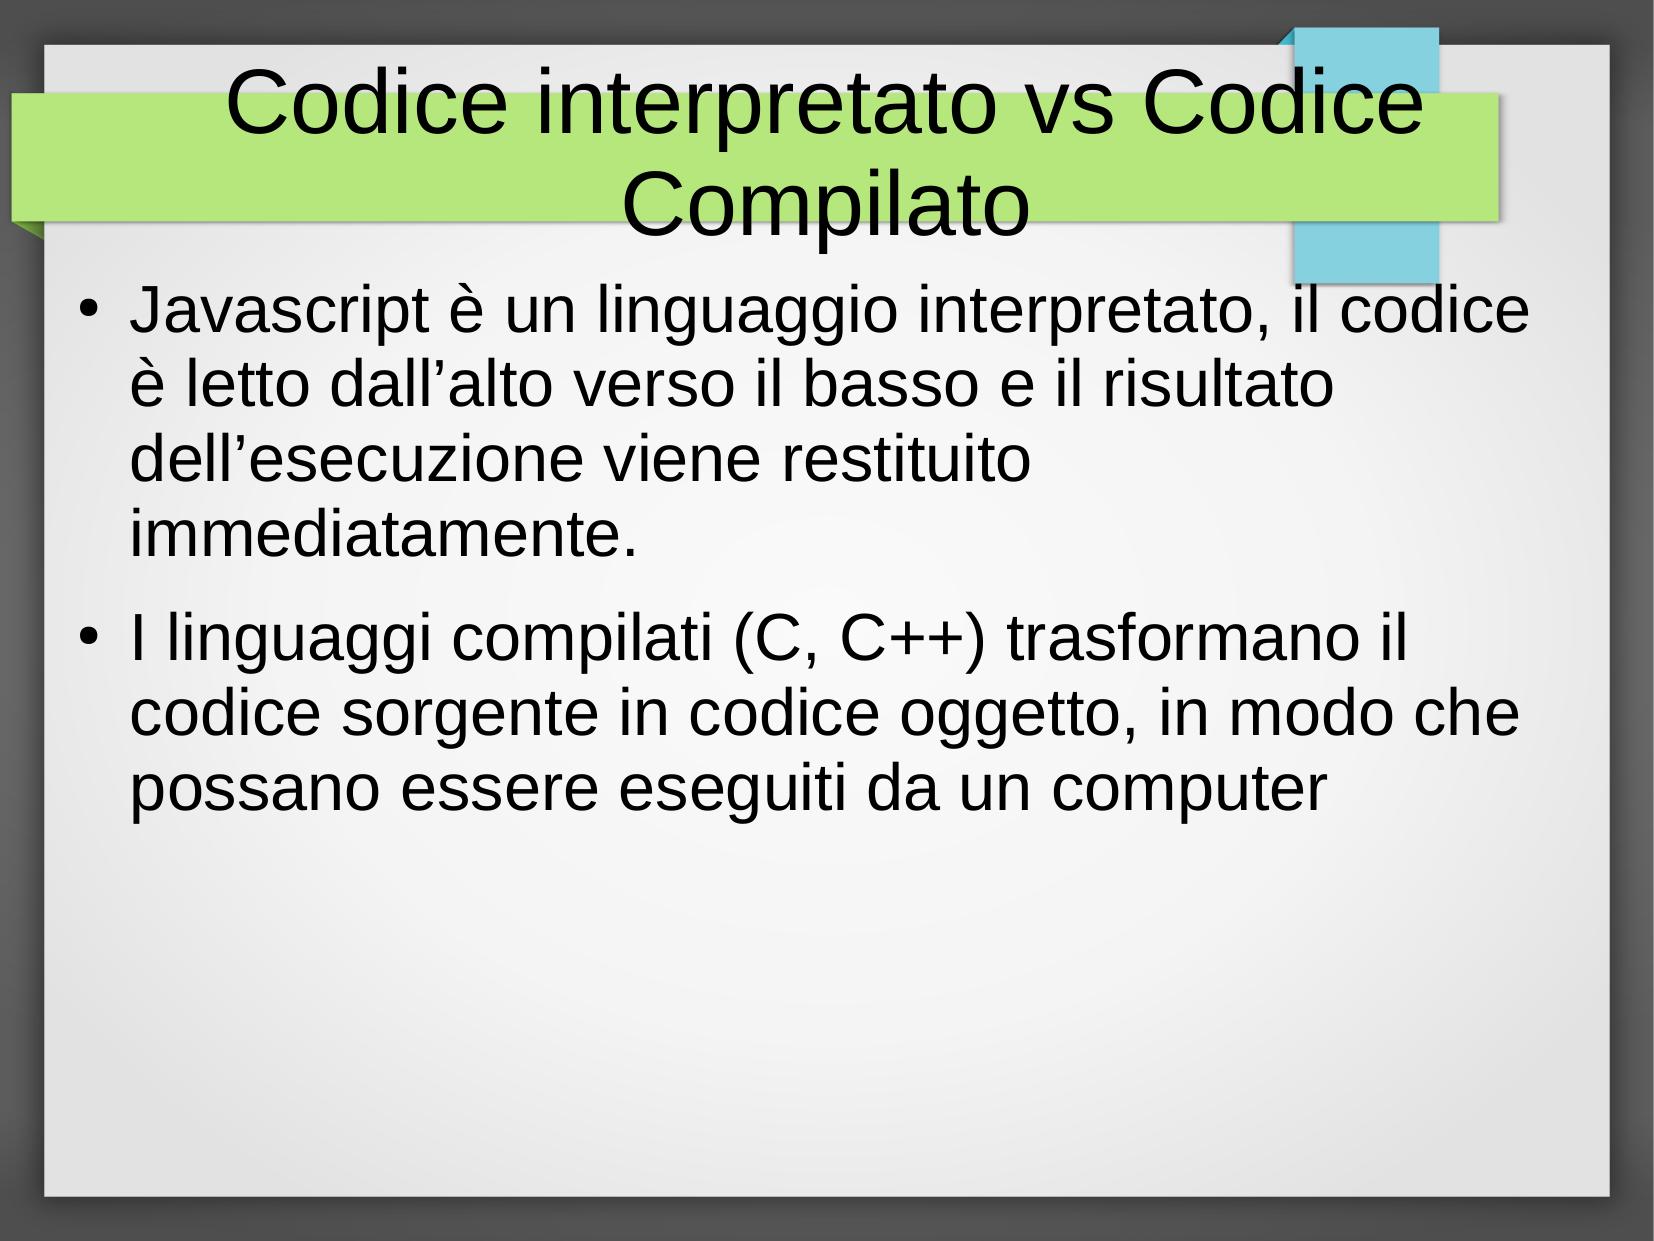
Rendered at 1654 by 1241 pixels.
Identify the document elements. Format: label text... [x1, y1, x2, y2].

title Codice interpretato vs Codice Compilato [82, 49, 1571, 257]
picture [0, 0, 1654, 1241]
list Javascript è un linguaggio interpretato, il codice è letto dall’alto verso il basso e il risultato dell’esecuzione viene restituito immediatamente. I linguaggi compilati (C, C++) trasformano il codice sorgente in codice oggetto, in modo che possano essere eseguiti da un computer [59, 271, 1548, 991]
